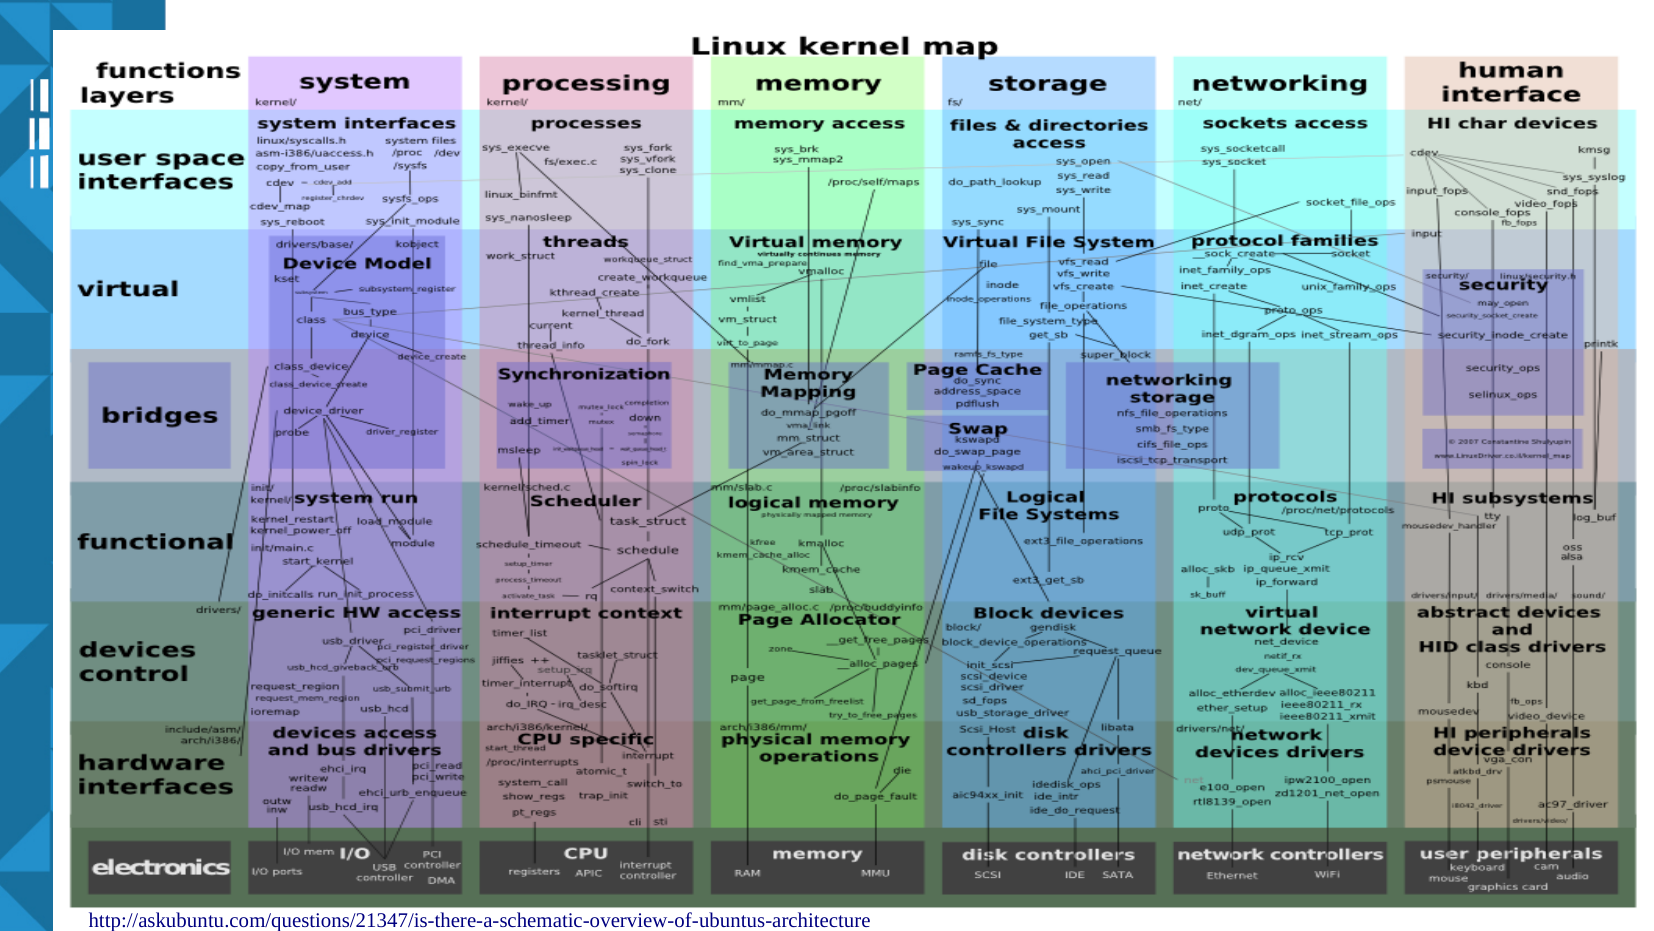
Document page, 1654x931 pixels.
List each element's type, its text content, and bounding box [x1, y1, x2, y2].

picture [53, 30, 1654, 931]
text_box http://askubuntu.com/questions/21347/is-there-a-schematic-overview-of-ubuntus-architecture [88, 909, 886, 931]
